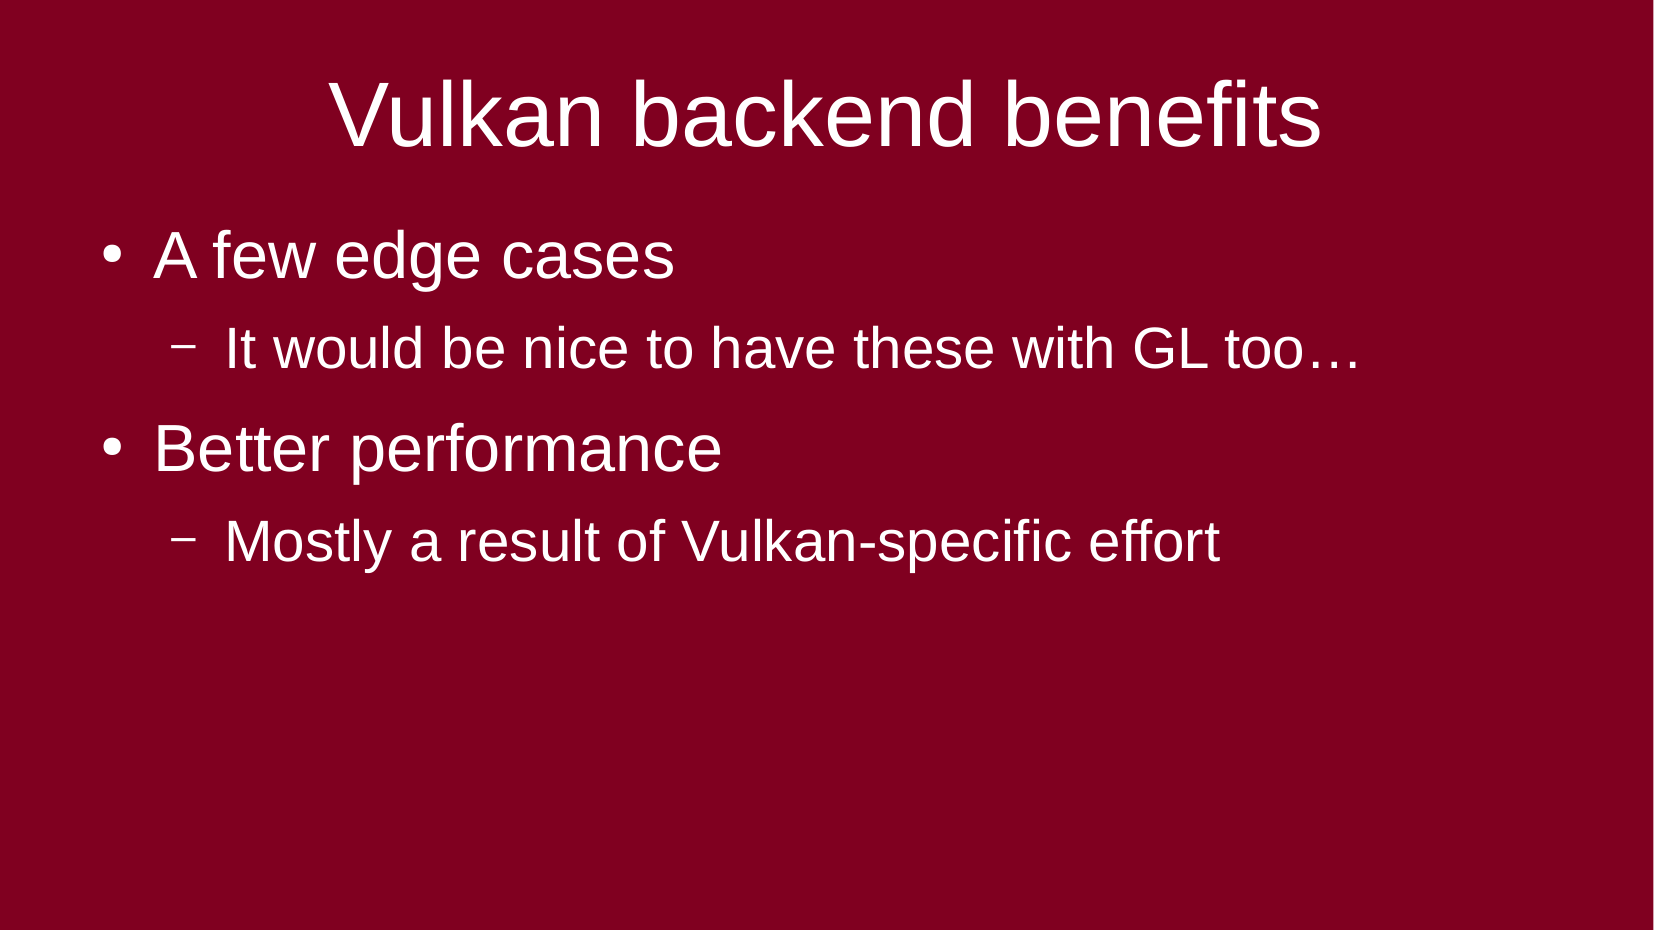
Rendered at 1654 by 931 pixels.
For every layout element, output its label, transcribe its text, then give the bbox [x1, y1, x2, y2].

title Vulkan backend benefits [82, 37, 1571, 193]
list A few edge cases It would be nice to have these with GL too… Better performance Mostly a result of Vulkan-specific effort [82, 217, 1571, 758]
